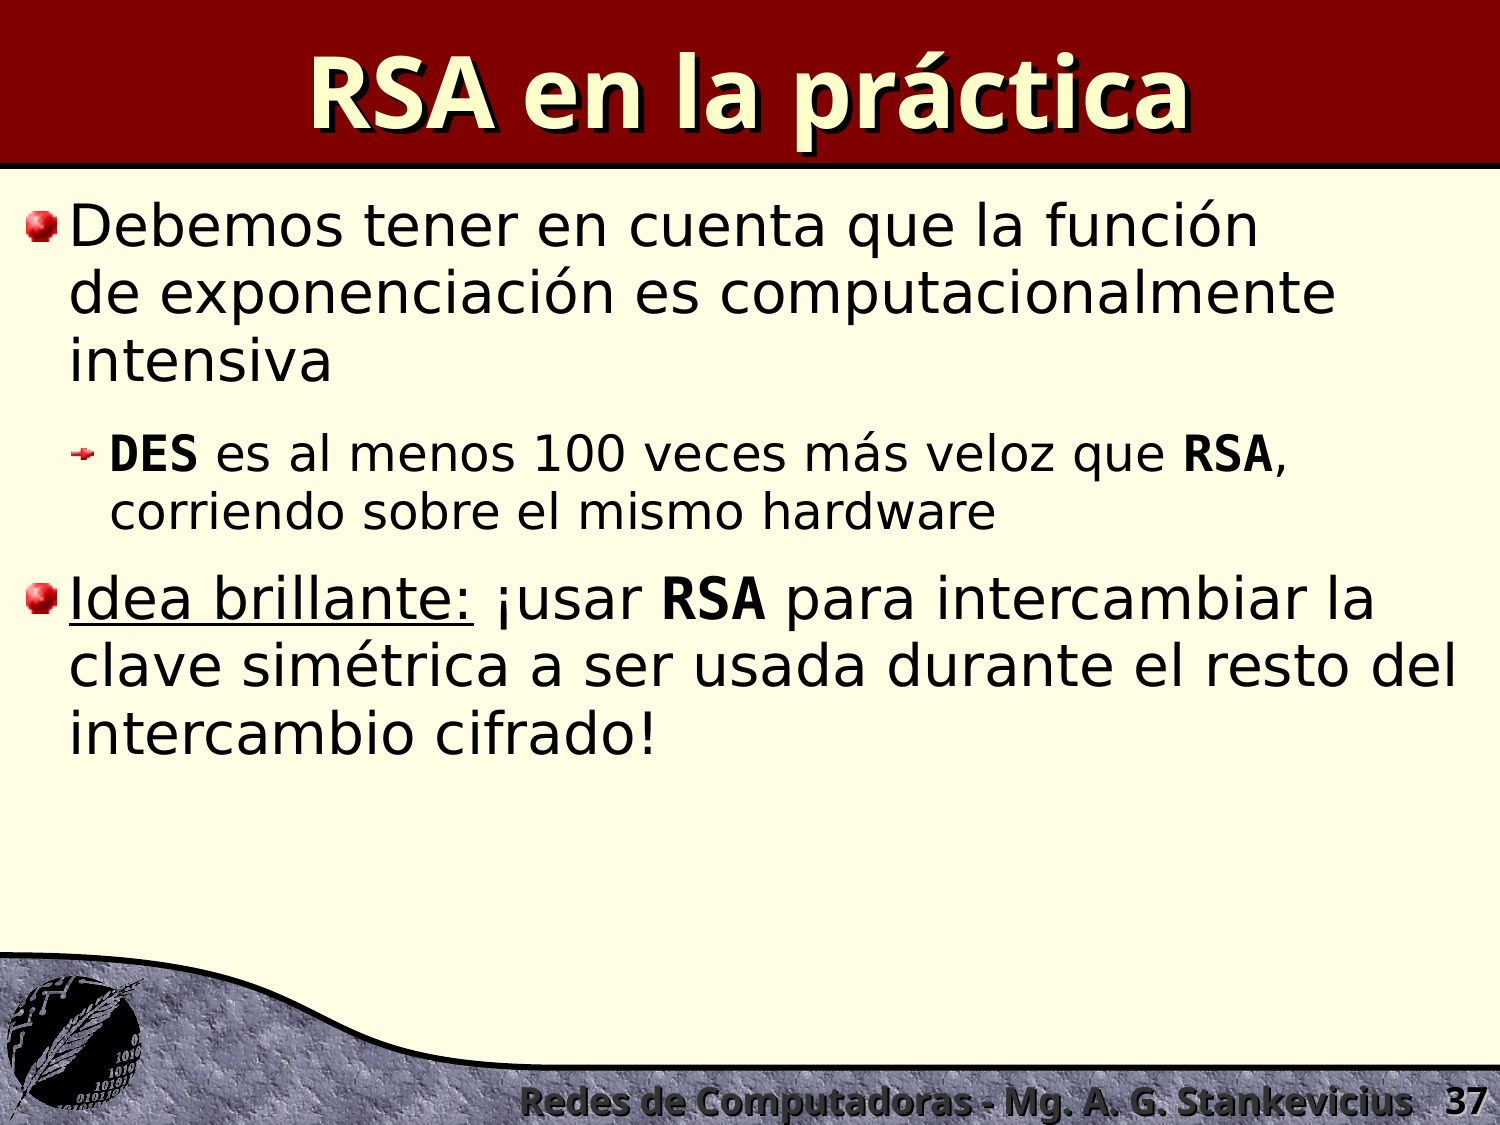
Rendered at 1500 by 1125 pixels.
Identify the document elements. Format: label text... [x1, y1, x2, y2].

picture [790, 1100, 795, 1110]
picture [1047, 1100, 1054, 1110]
title RSA en la práctica [15, 5, 1485, 160]
picture [0, 959, 1500, 1125]
list Debemos tener en cuenta que la función de exponenciación es computacionalmente intensiva DES es al menos 100 veces más veloz que RSA, corriendo sobre el mismo hardware Idea brillante: ¡usar RSA para intercambiar la clave simétrica a ser usada durante el resto del intercambio cifrado! [11, 192, 1486, 845]
